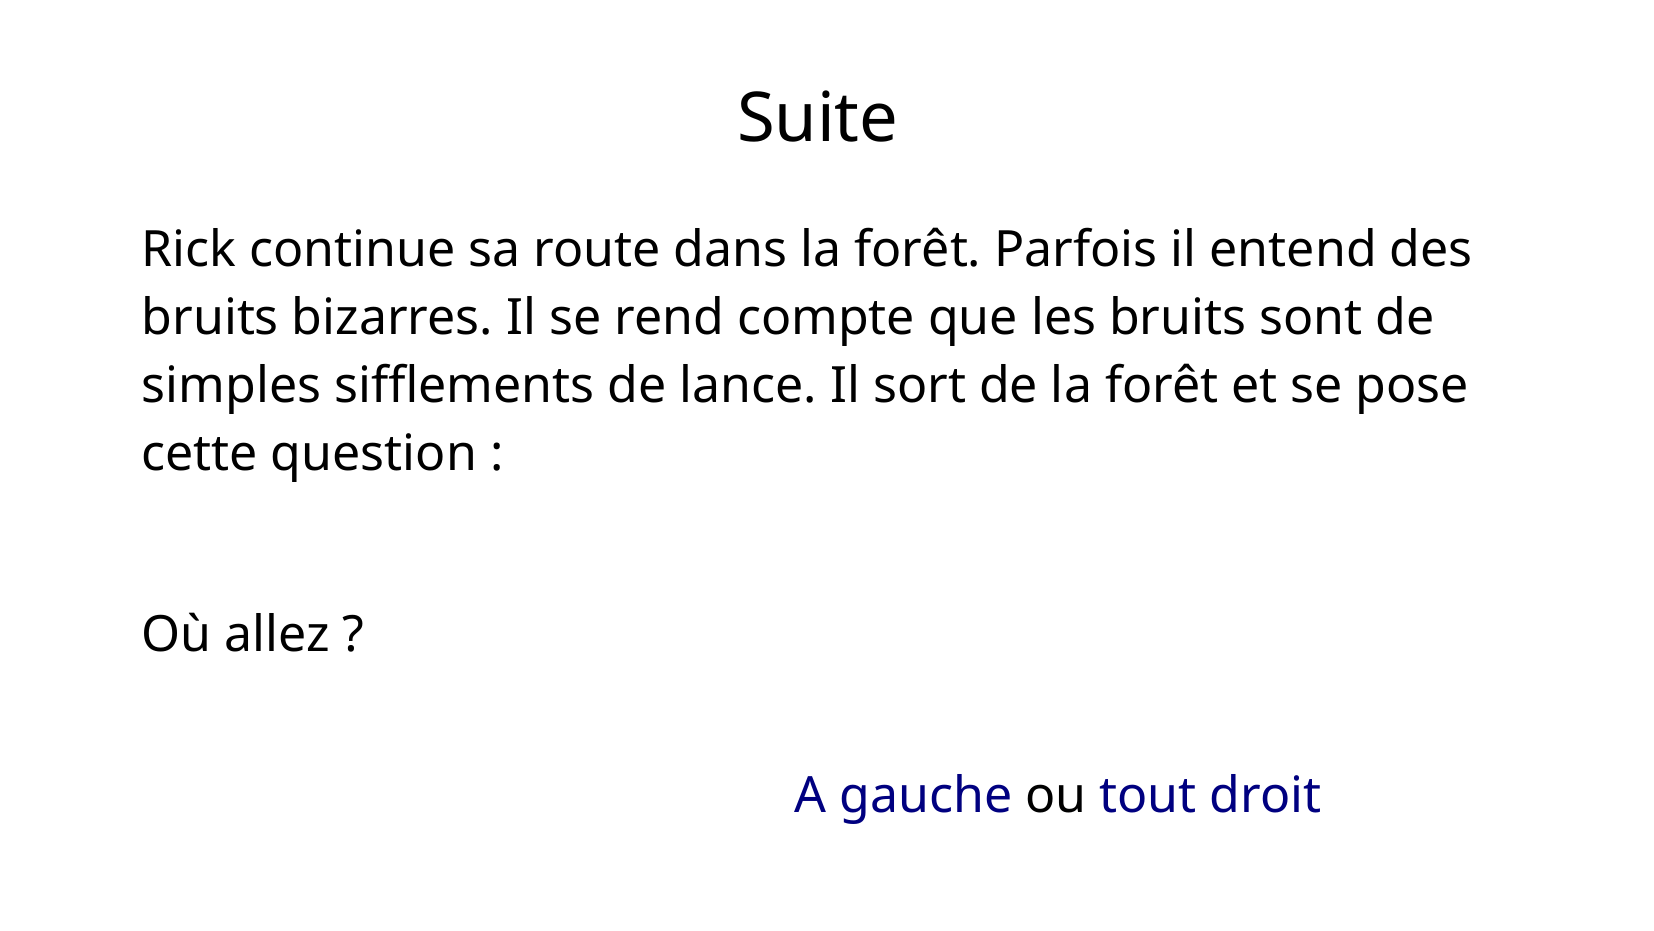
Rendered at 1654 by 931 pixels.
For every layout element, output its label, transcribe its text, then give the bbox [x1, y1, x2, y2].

text_box A gauche ou tout droit [779, 752, 1607, 837]
list Rick continue sa route dans la forêt. Parfois il entend des bruits bizarres. Il se rend compte que les bruits sont de simples sifflements de lance. Il sort de la forêt et se pose cette question : Où allez ? [70, 212, 1559, 753]
title Suite [82, 37, 1571, 193]
